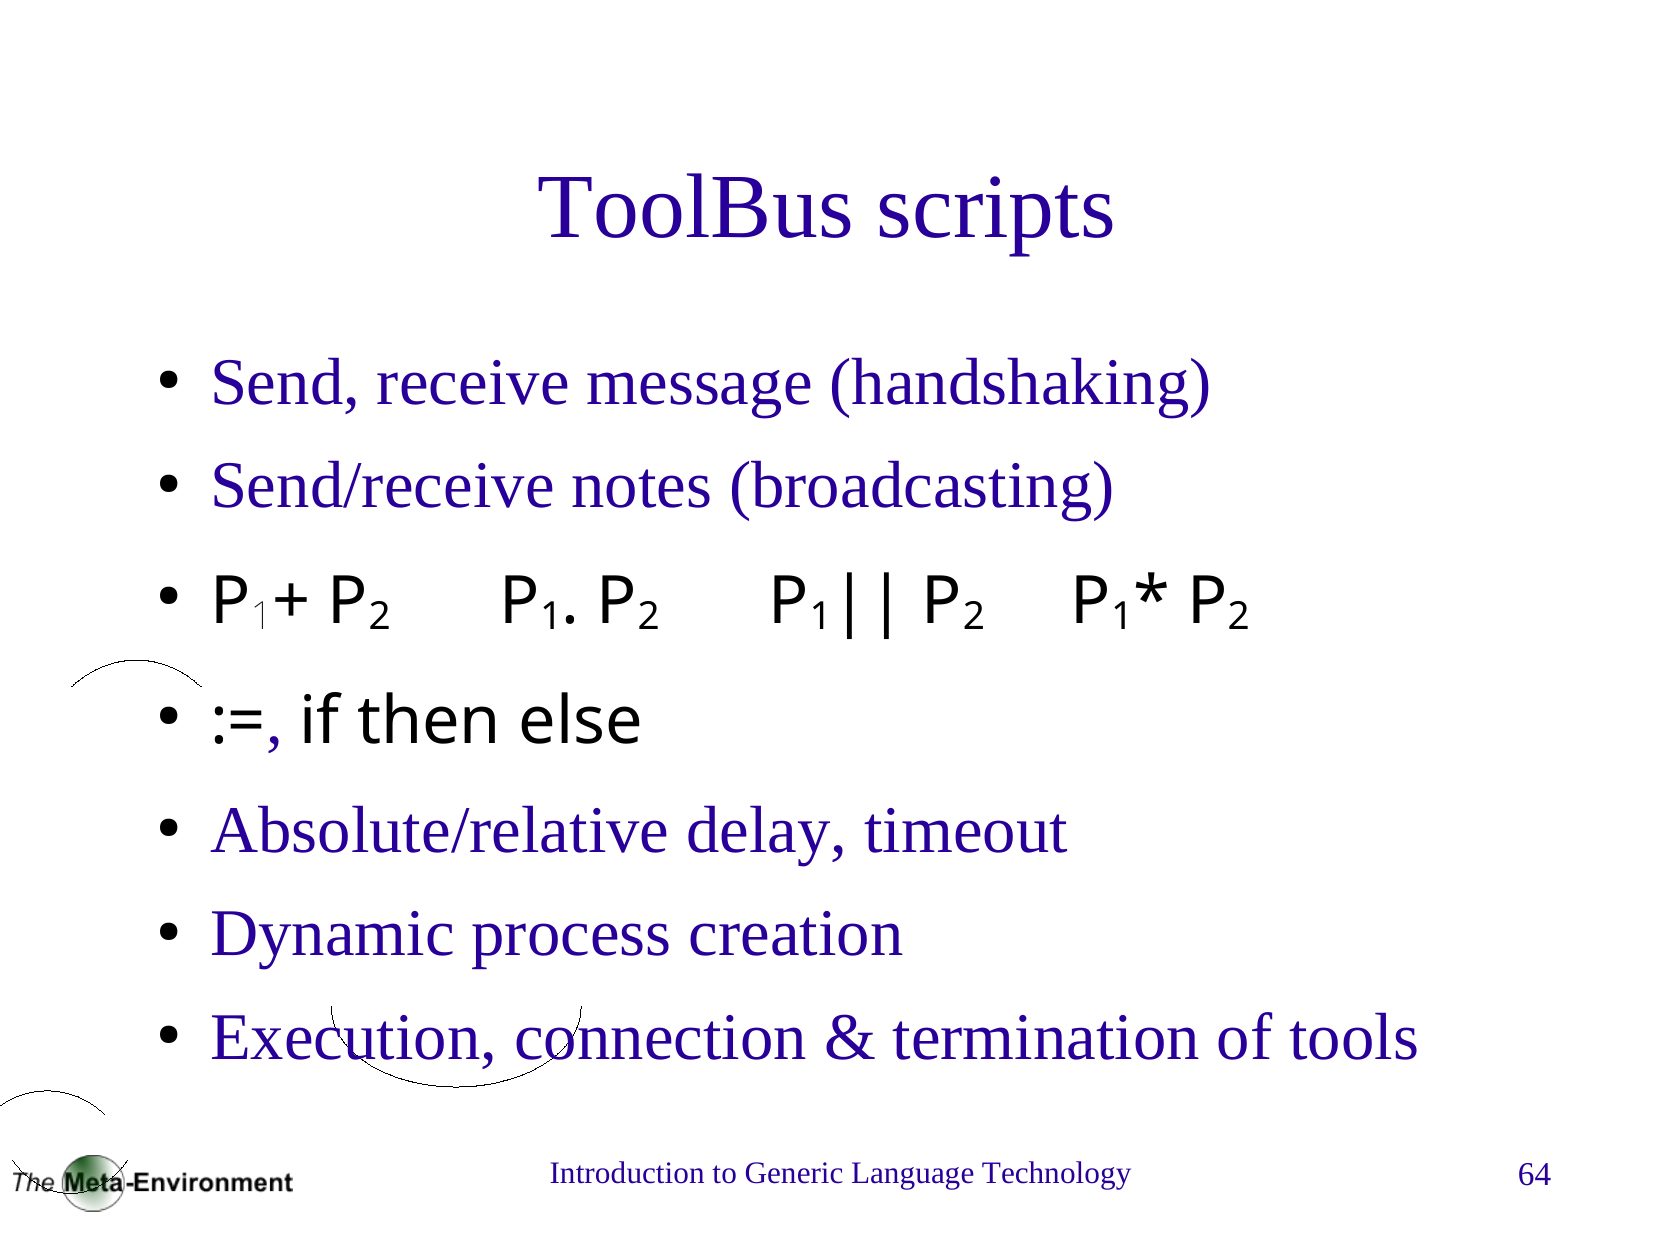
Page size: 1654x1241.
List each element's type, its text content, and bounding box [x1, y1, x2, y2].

title ToolBus scripts [121, 102, 1534, 311]
picture [13, 1155, 293, 1212]
list Send, receive message (handshaking) Send/receive notes (broadcasting) P1+ P2 P1. P2 P1|| P2 P1* P2 :=, if then else Absolute/relative delay, timeout Dynamic process creation Execution, connection & termination of tools [121, 344, 1534, 1127]
